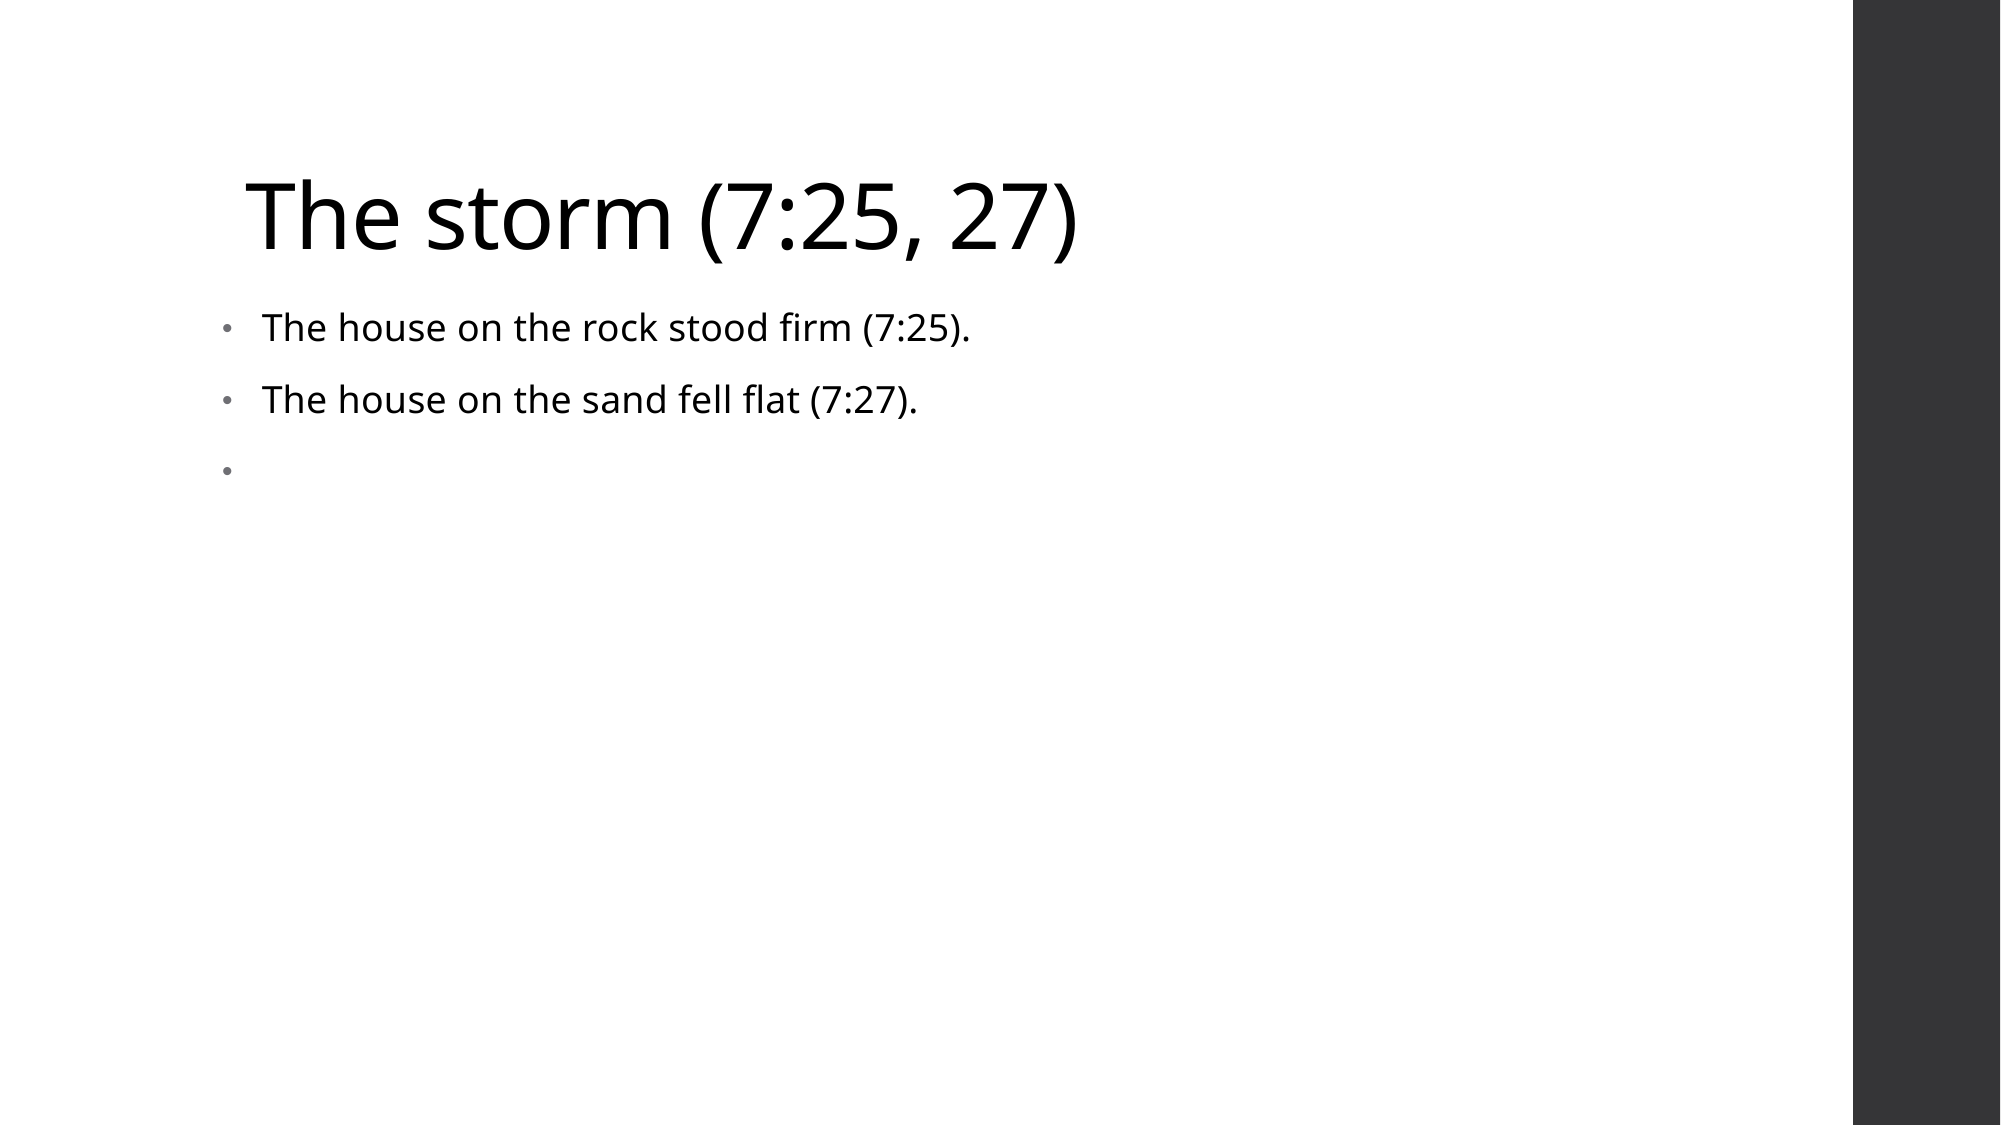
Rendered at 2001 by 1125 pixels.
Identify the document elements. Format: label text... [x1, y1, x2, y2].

title The storm (7:25, 27) [206, 60, 1797, 278]
list The house on the rock stood firm (7:25). The house on the sand fell flat (7:27). [206, 299, 1617, 1014]
